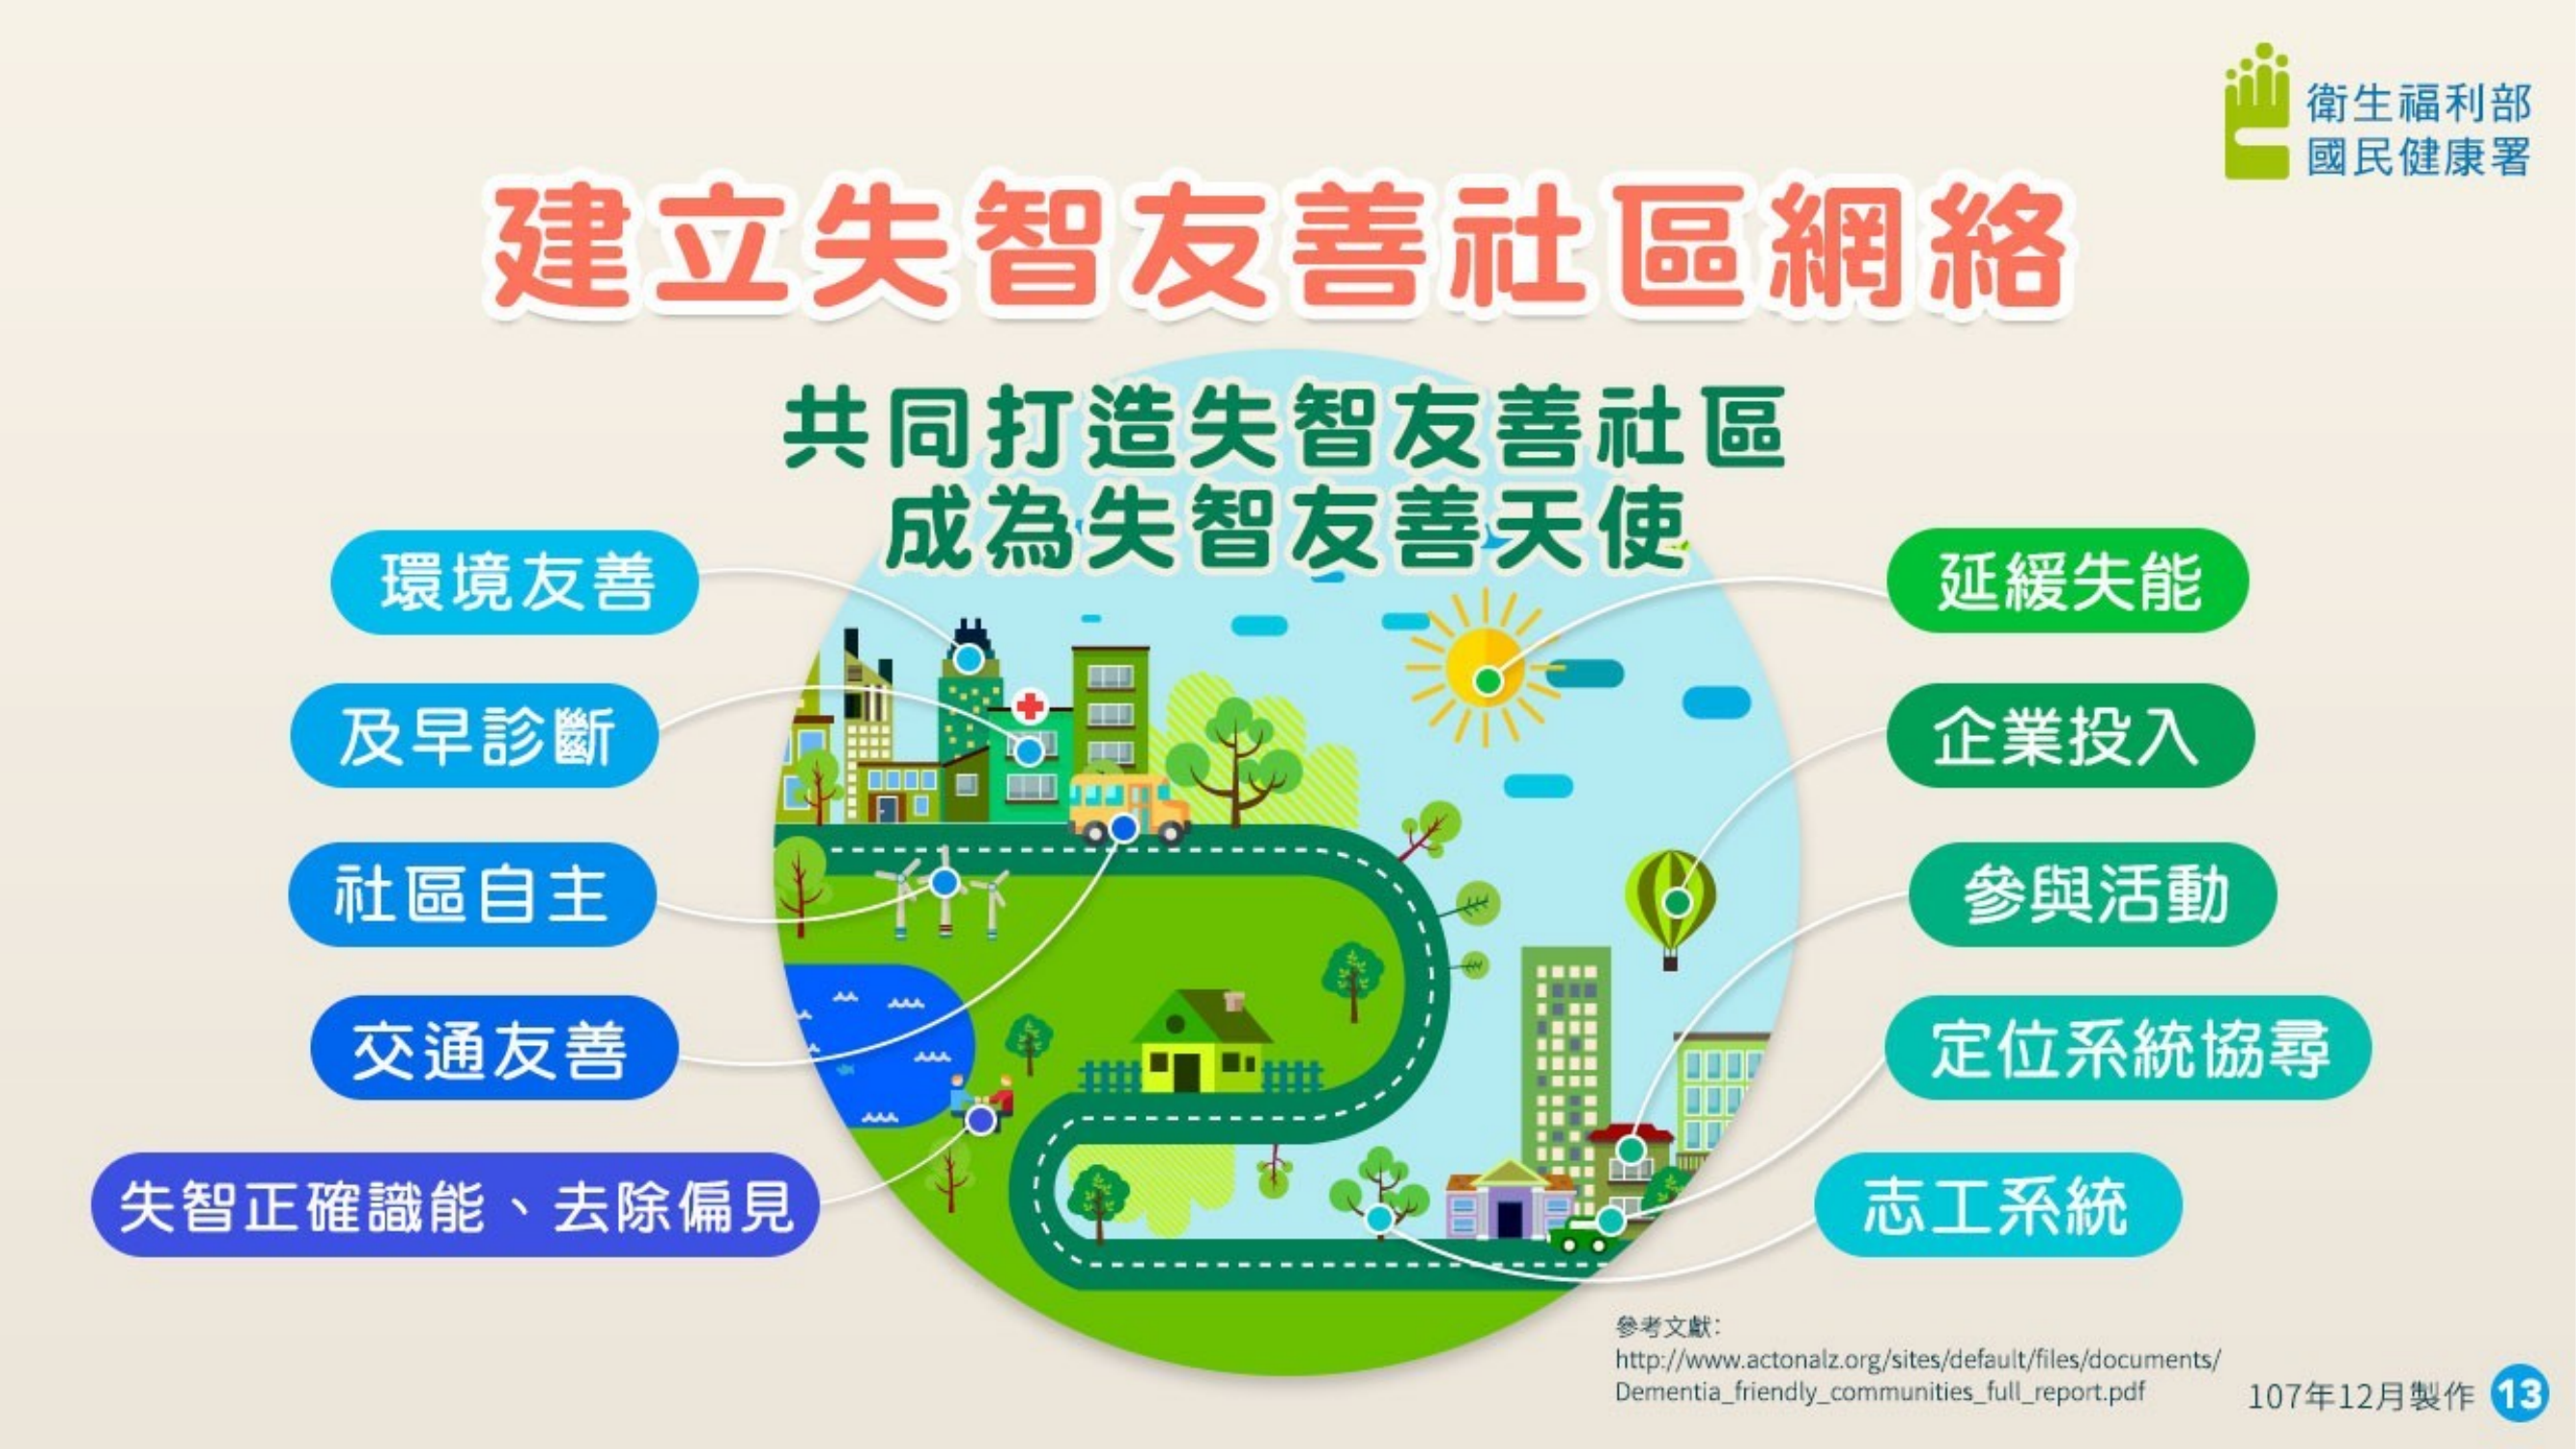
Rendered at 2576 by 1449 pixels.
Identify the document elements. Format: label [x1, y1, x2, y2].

text_box [0, 0, 2576, 1449]
